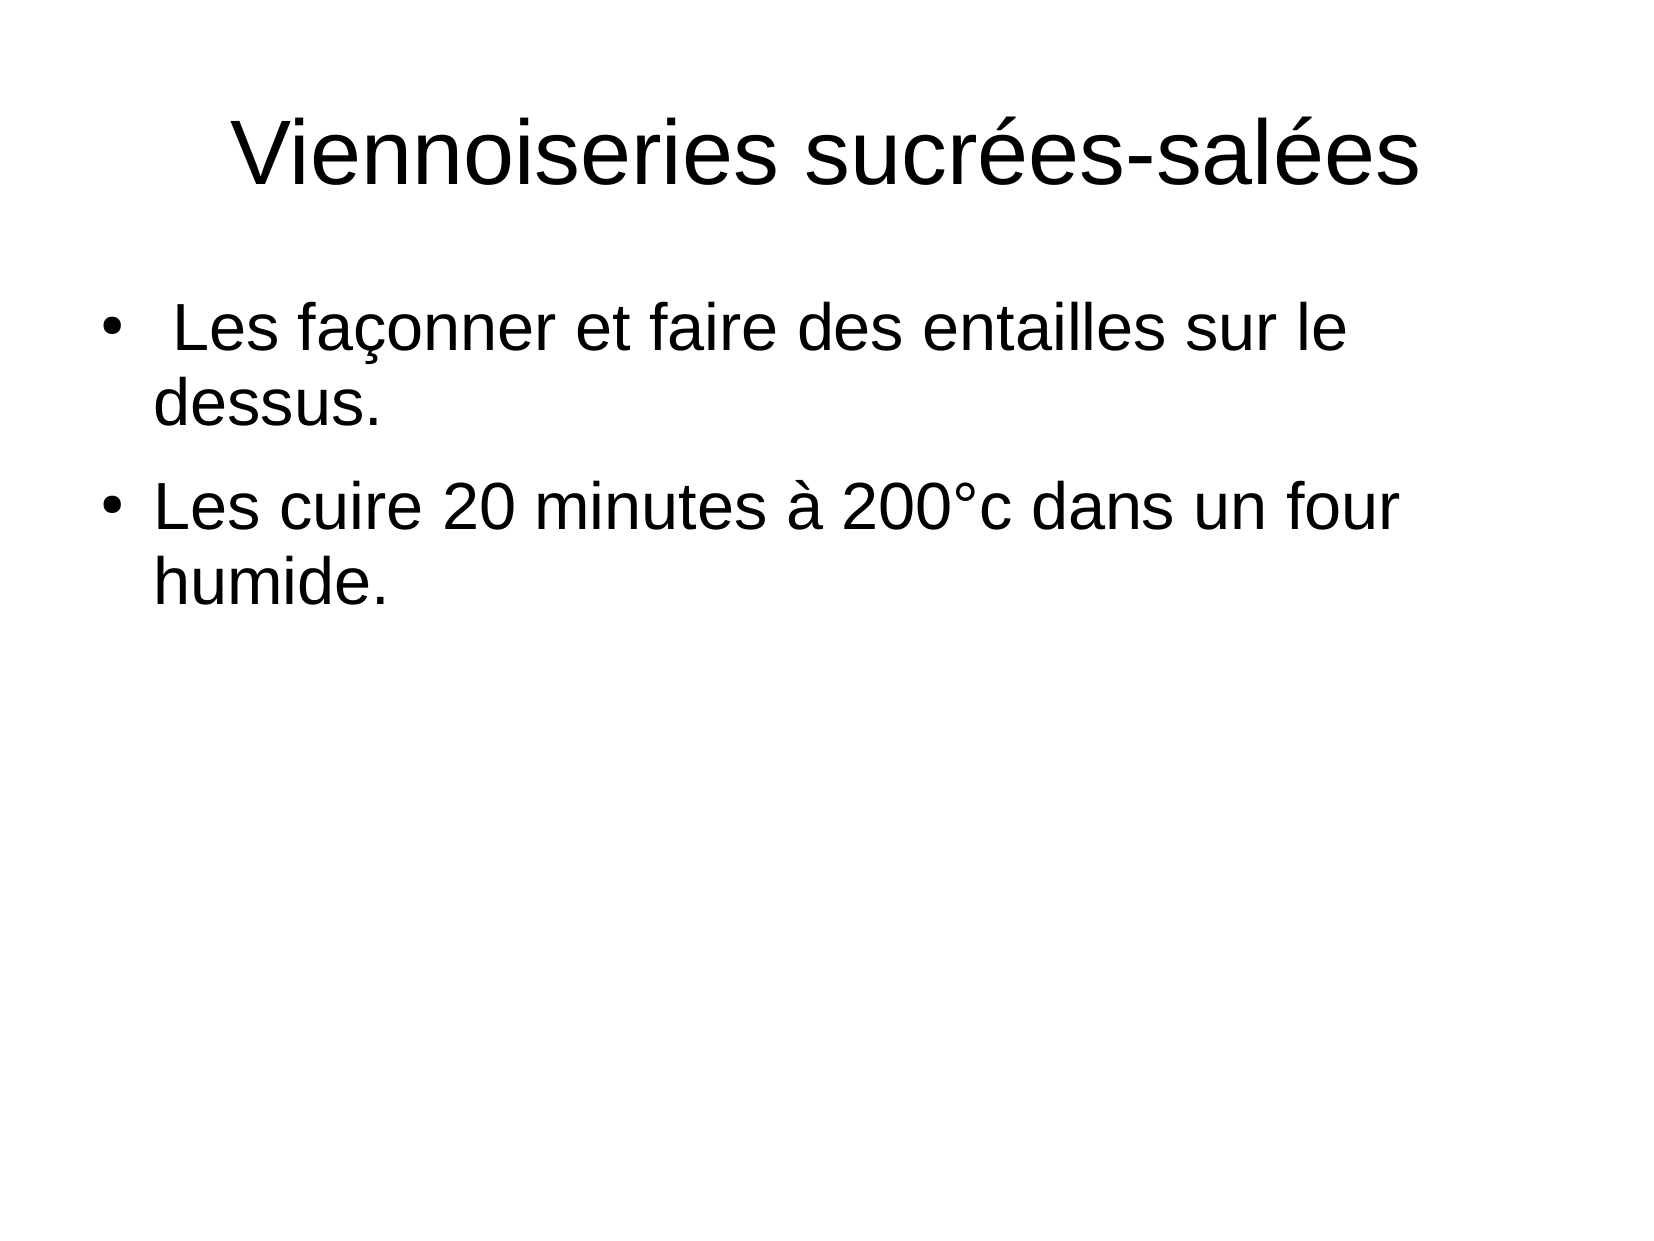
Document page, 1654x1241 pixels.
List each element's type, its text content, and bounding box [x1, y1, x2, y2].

title Viennoiseries sucrées-salées [82, 49, 1571, 257]
list Les façonner et faire des entailles sur le dessus. Les cuire 20 minutes à 200°c dans un four humide. [82, 290, 1571, 1109]
